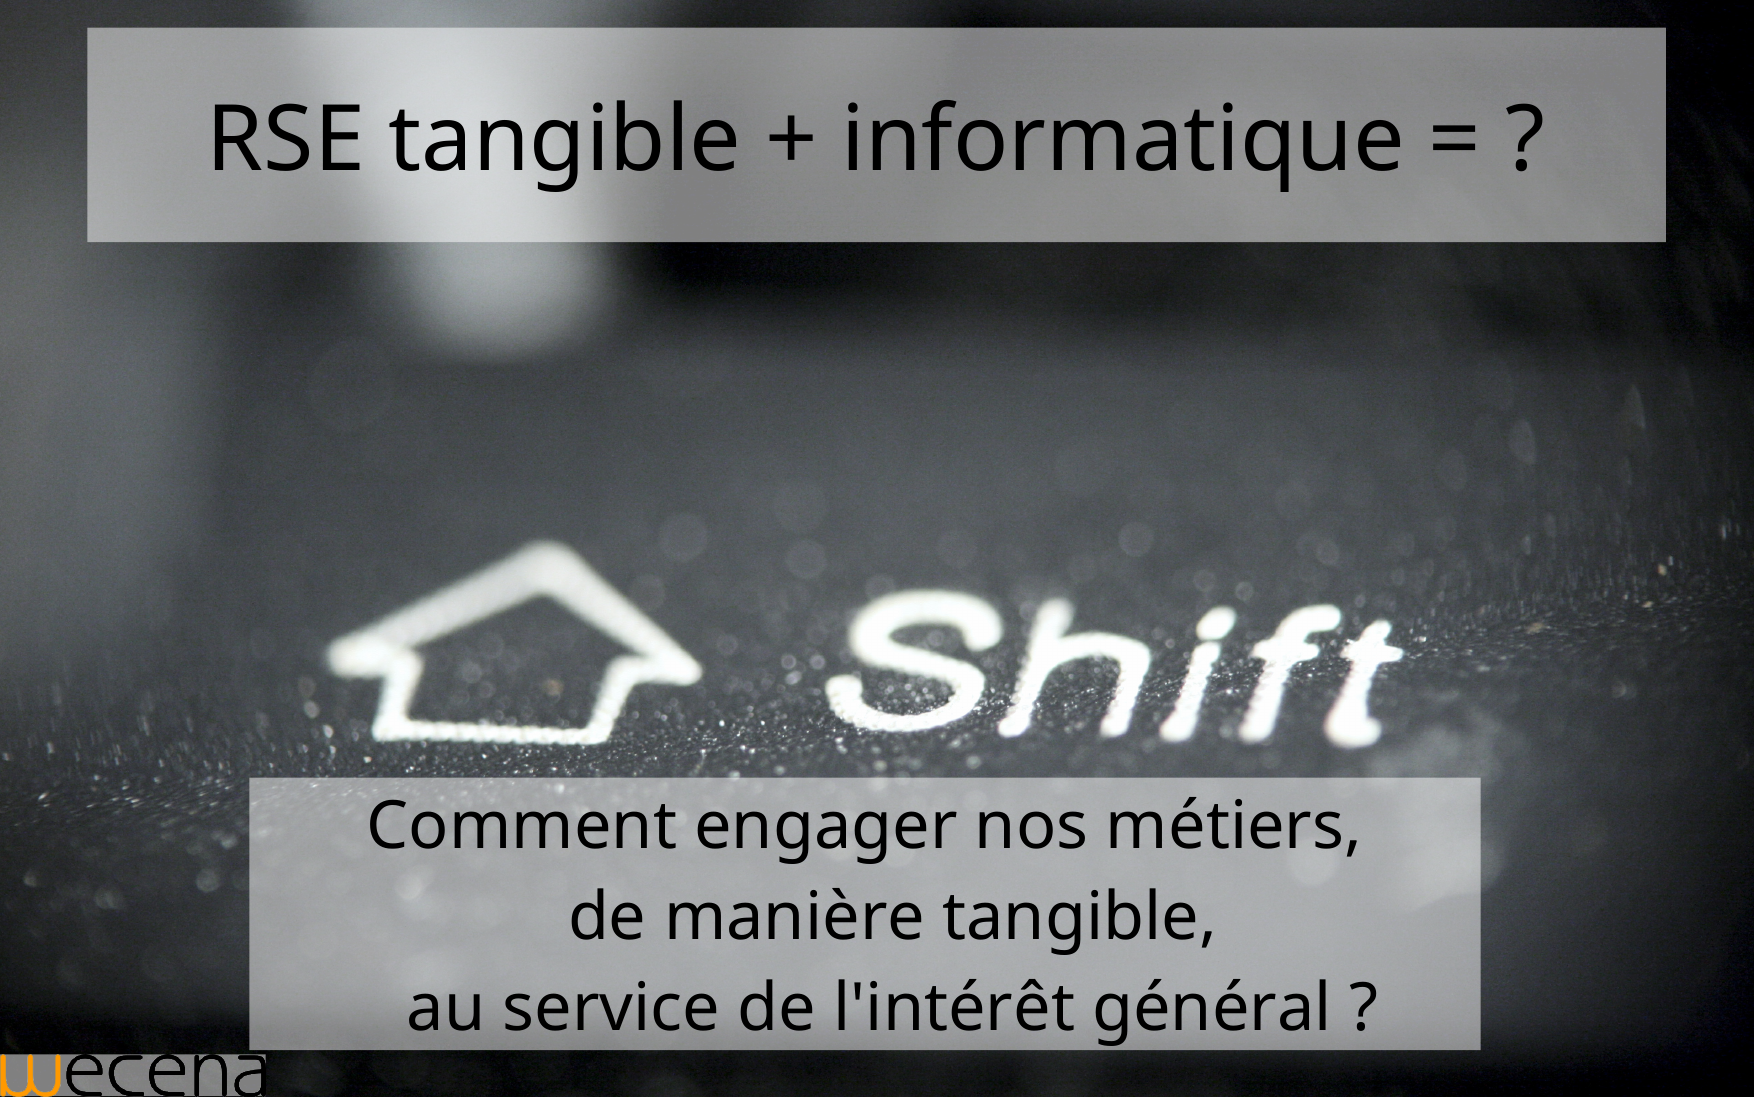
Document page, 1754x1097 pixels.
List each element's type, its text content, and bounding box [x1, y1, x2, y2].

title RSE tangible + informatique = ? [87, 27, 1666, 243]
picture [0, 0, 1754, 1097]
list Comment engager nos métiers, de manière tangible, au service de l'intérêt général ? [249, 777, 1481, 1018]
